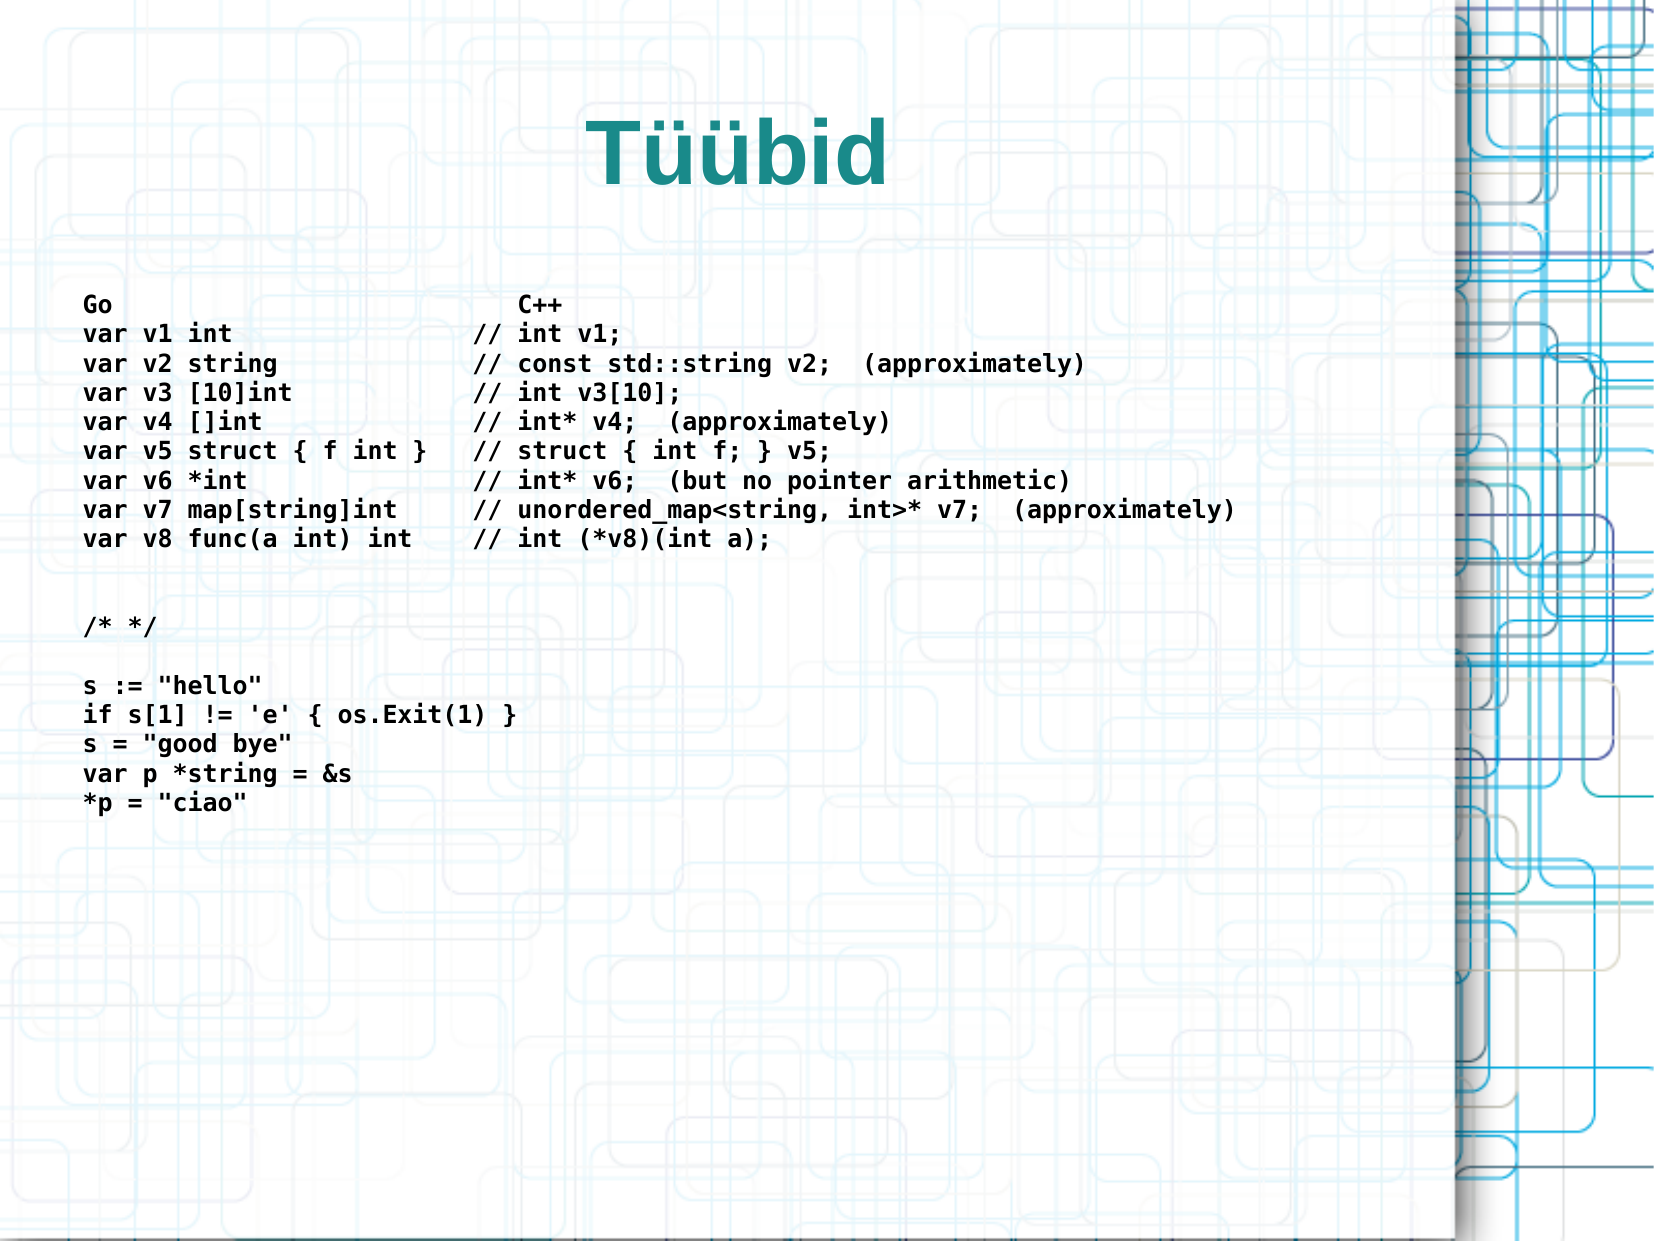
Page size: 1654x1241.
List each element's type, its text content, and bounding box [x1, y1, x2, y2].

title Tüübid [59, 56, 1418, 250]
picture [0, 0, 1654, 1241]
list Go C++ var v1 int // int v1; var v2 string // const std::string v2; (approximately) var v3 [10]int // int v3[10]; var v4 []int // int* v4; (approximately) var v5 struct { f int } // struct { int f; } v5; var v6 *int // int* v6; (but no pointer arithmetic) var v7 map[string]int // unordered_map<string, int>* v7; (approximately) var v8 func(a int) int // int (*v8)(int a); /* */ s := "hello" if s[1] != 'e' { os.Exit(1) } s = "good bye" var p *string = &s *p = "ciao" [82, 290, 1418, 1094]
